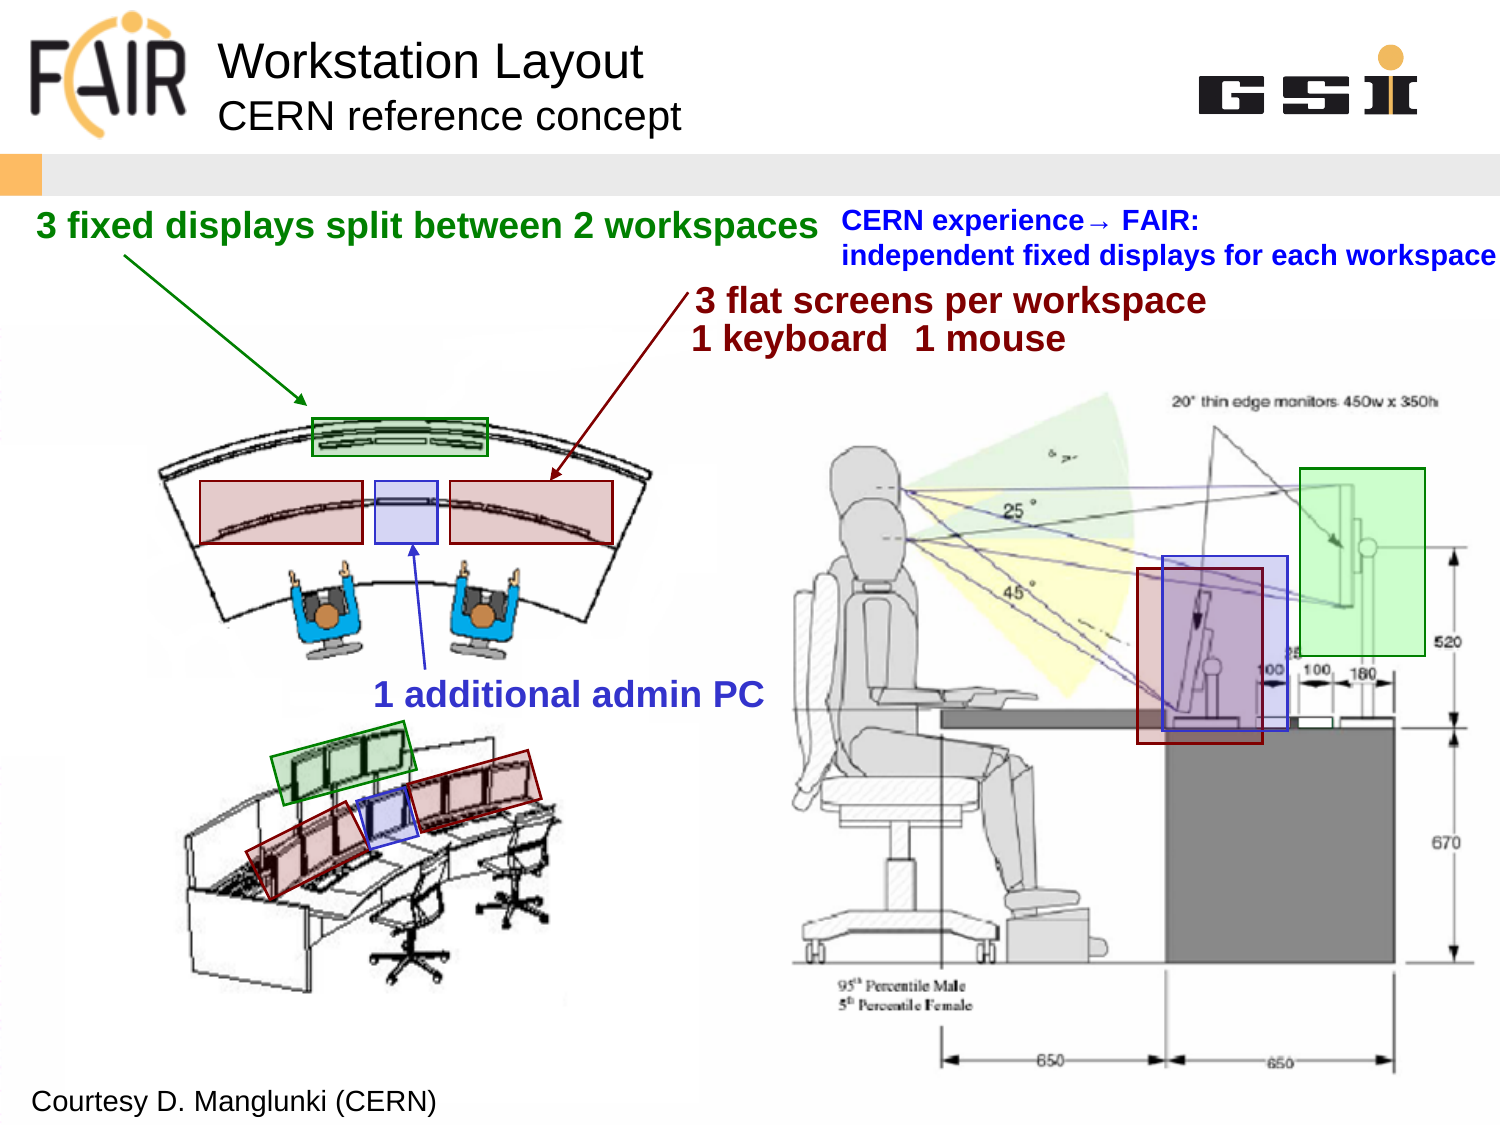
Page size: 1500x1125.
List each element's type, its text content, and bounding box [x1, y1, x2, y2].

text_box [1137, 555, 1288, 744]
text_box [375, 480, 438, 544]
text_box 3 fixed displays split between 2 workspaces [21, 193, 826, 254]
text_box CERN experience→ FAIR: independent fixed displays for each workspace [826, 193, 1500, 279]
text_box [199, 480, 363, 544]
text_box Courtesy D. Manglunki (CERN) [2, 1074, 467, 1125]
text_box 1 keyboard [676, 306, 904, 367]
text_box [1299, 468, 1425, 656]
text_box [450, 480, 613, 544]
text_box [312, 418, 488, 456]
text_box 1 additional admin PC [267, 662, 781, 723]
text_box [407, 750, 542, 833]
text_box [245, 787, 419, 900]
text_box 1 mouse [904, 306, 1082, 367]
picture [0, 318, 1500, 1125]
picture [1197, 42, 1419, 117]
title Workstation Layout CERN reference concept [217, 20, 1109, 147]
text_box 3 flat screens per workspace [680, 268, 1222, 329]
picture [30, 9, 187, 141]
text_box [270, 723, 417, 806]
